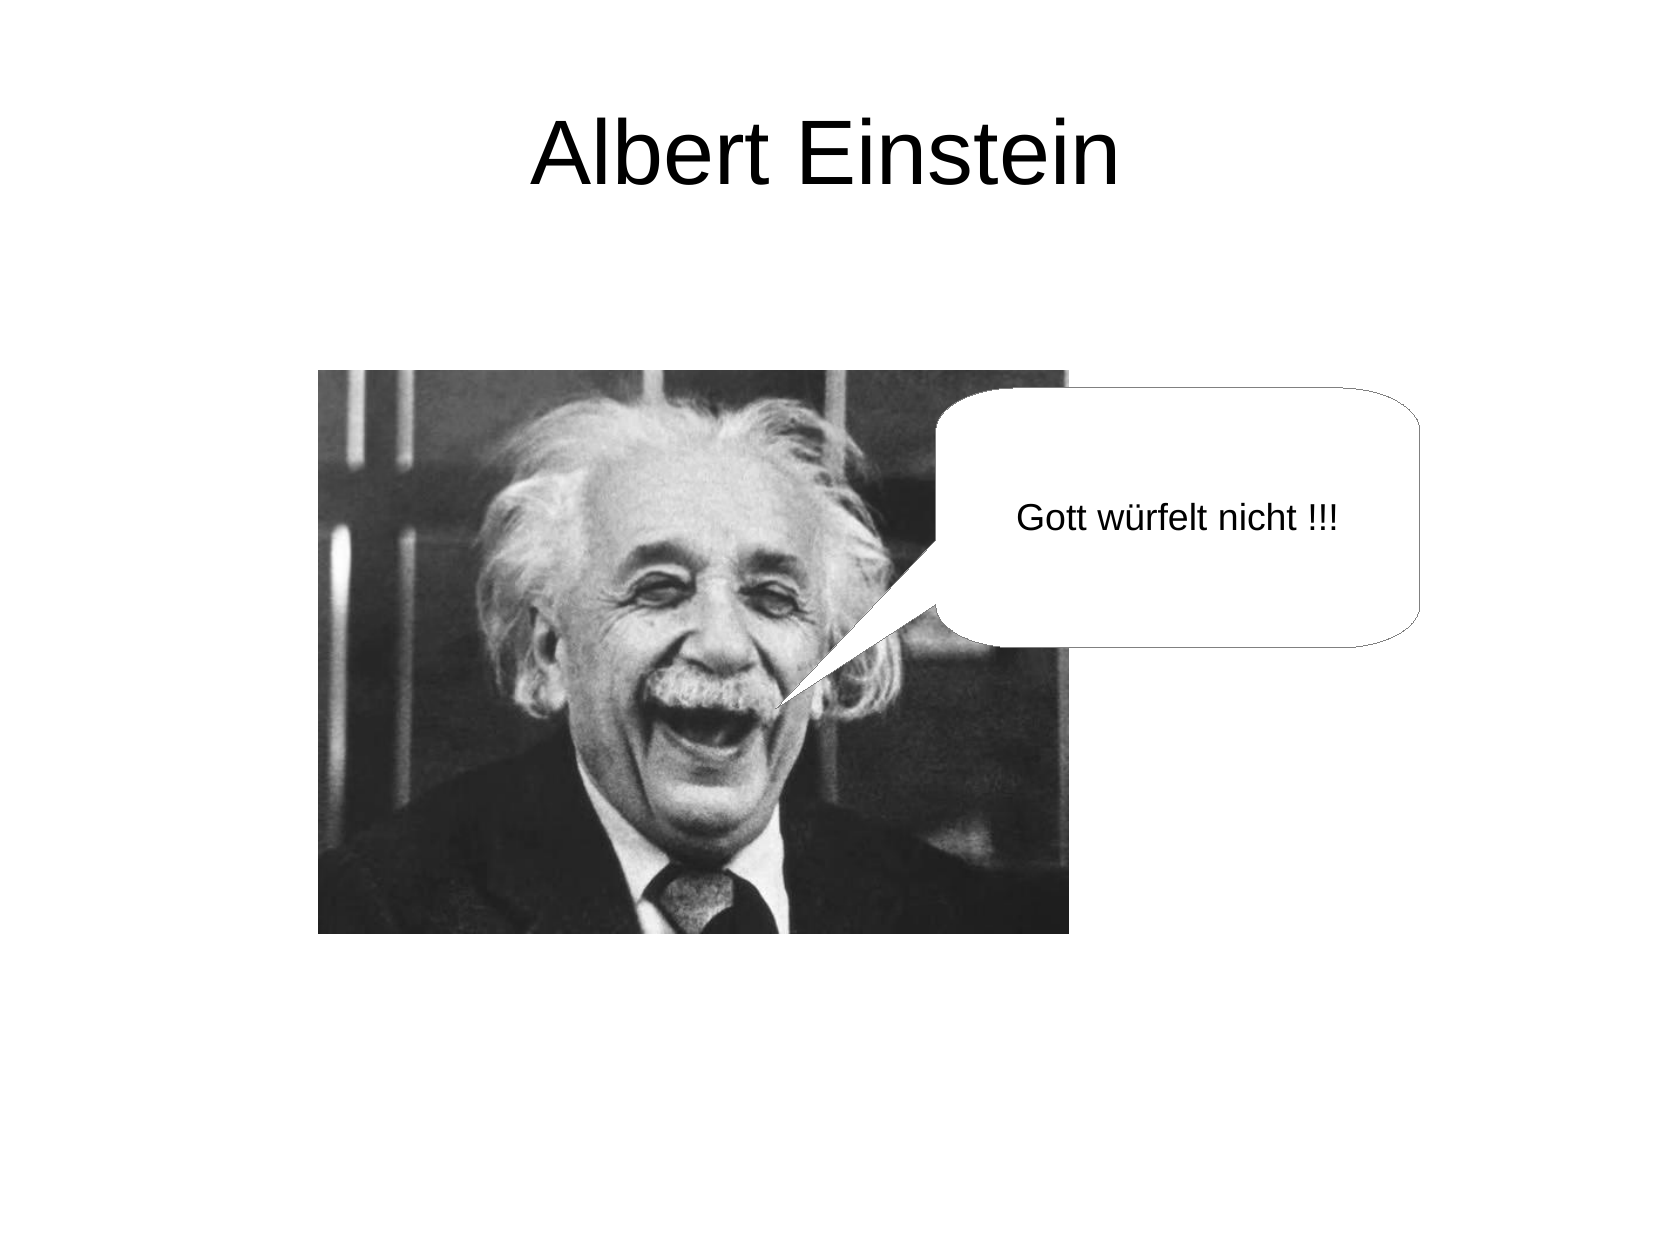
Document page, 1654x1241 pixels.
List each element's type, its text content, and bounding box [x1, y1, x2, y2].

picture [318, 370, 1069, 934]
title Albert Einstein [82, 49, 1571, 257]
text_box Gott würfelt nicht !!! [775, 387, 1420, 709]
